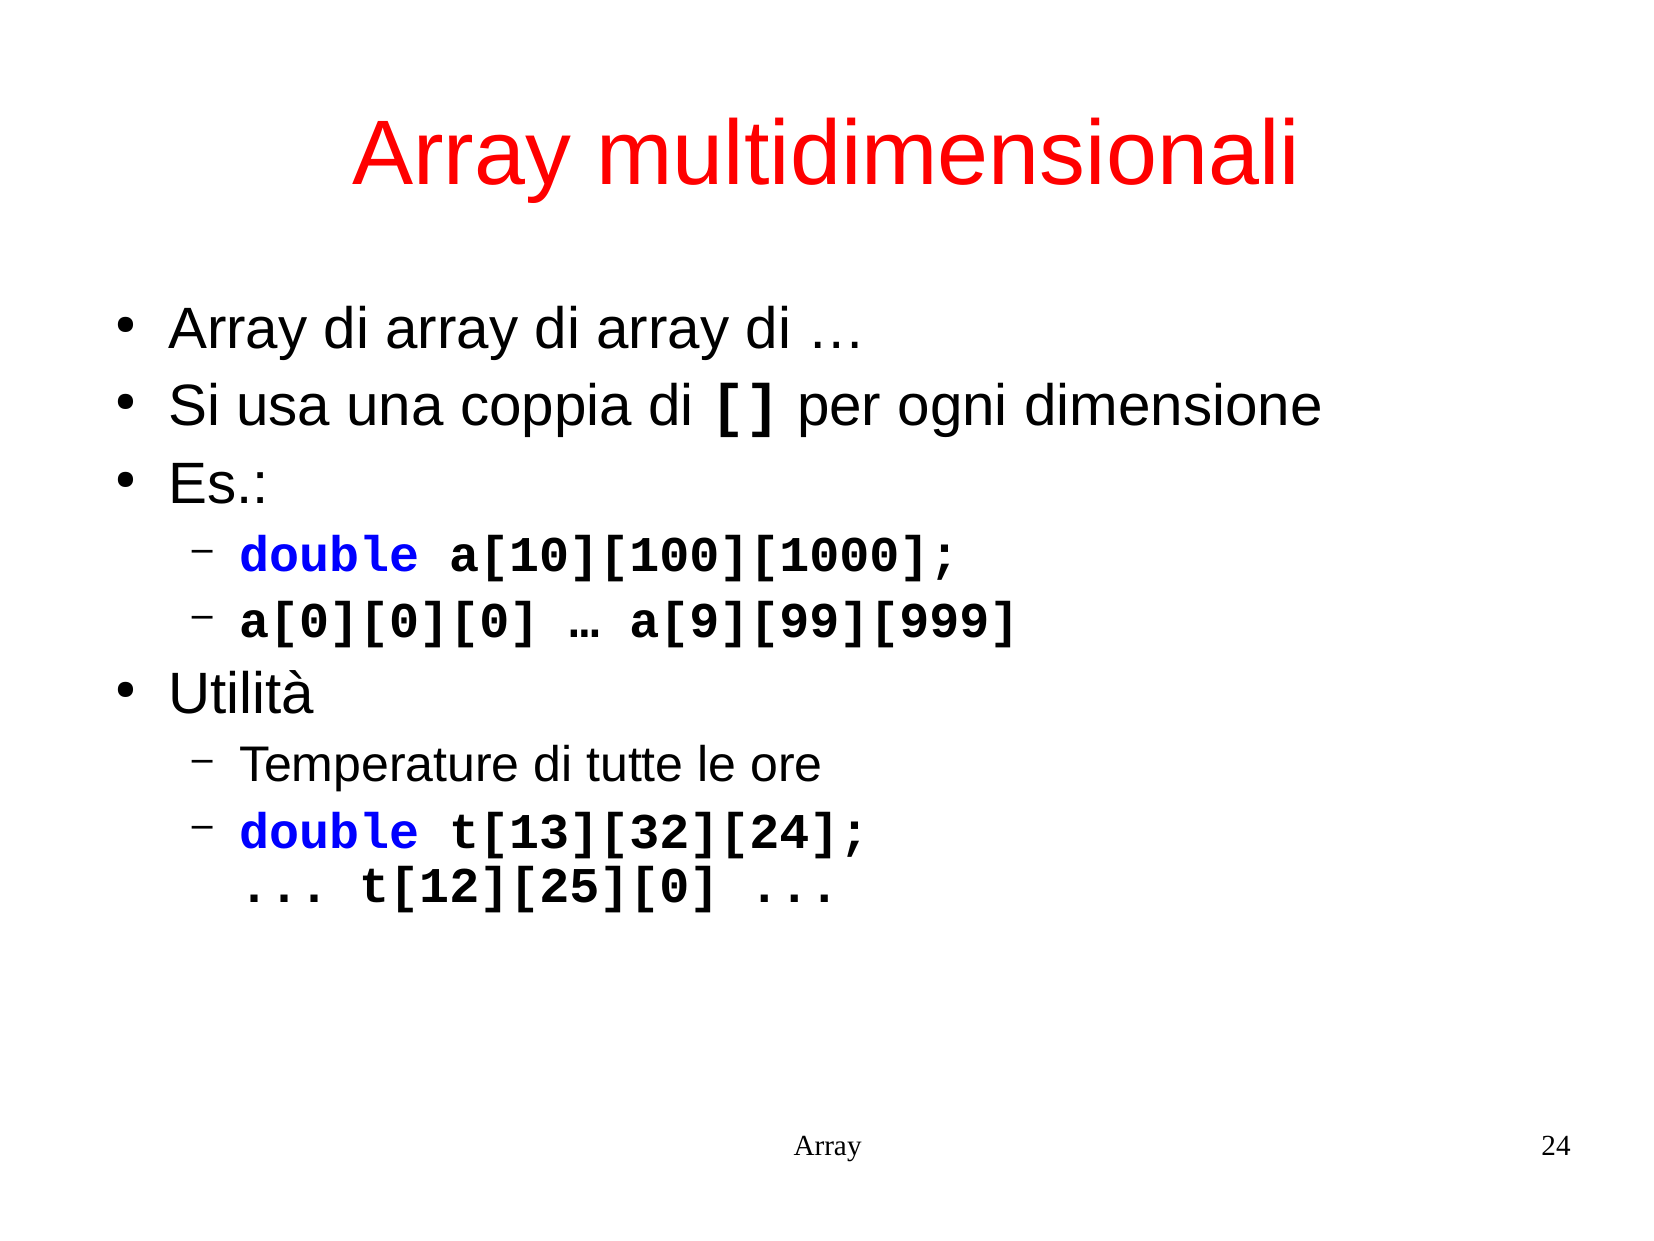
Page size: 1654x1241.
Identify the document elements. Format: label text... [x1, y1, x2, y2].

list Array di array di array di … Si usa una coppia di [] per ogni dimensione Es.: double a[10][100][1000]; a[0][0][0] … a[9][99][999] Utilità Temperature di tutte le ore double t[13][32][24]; ... t[12][25][0] ... [82, 290, 1571, 1109]
title Array multidimensionali [82, 49, 1571, 257]
